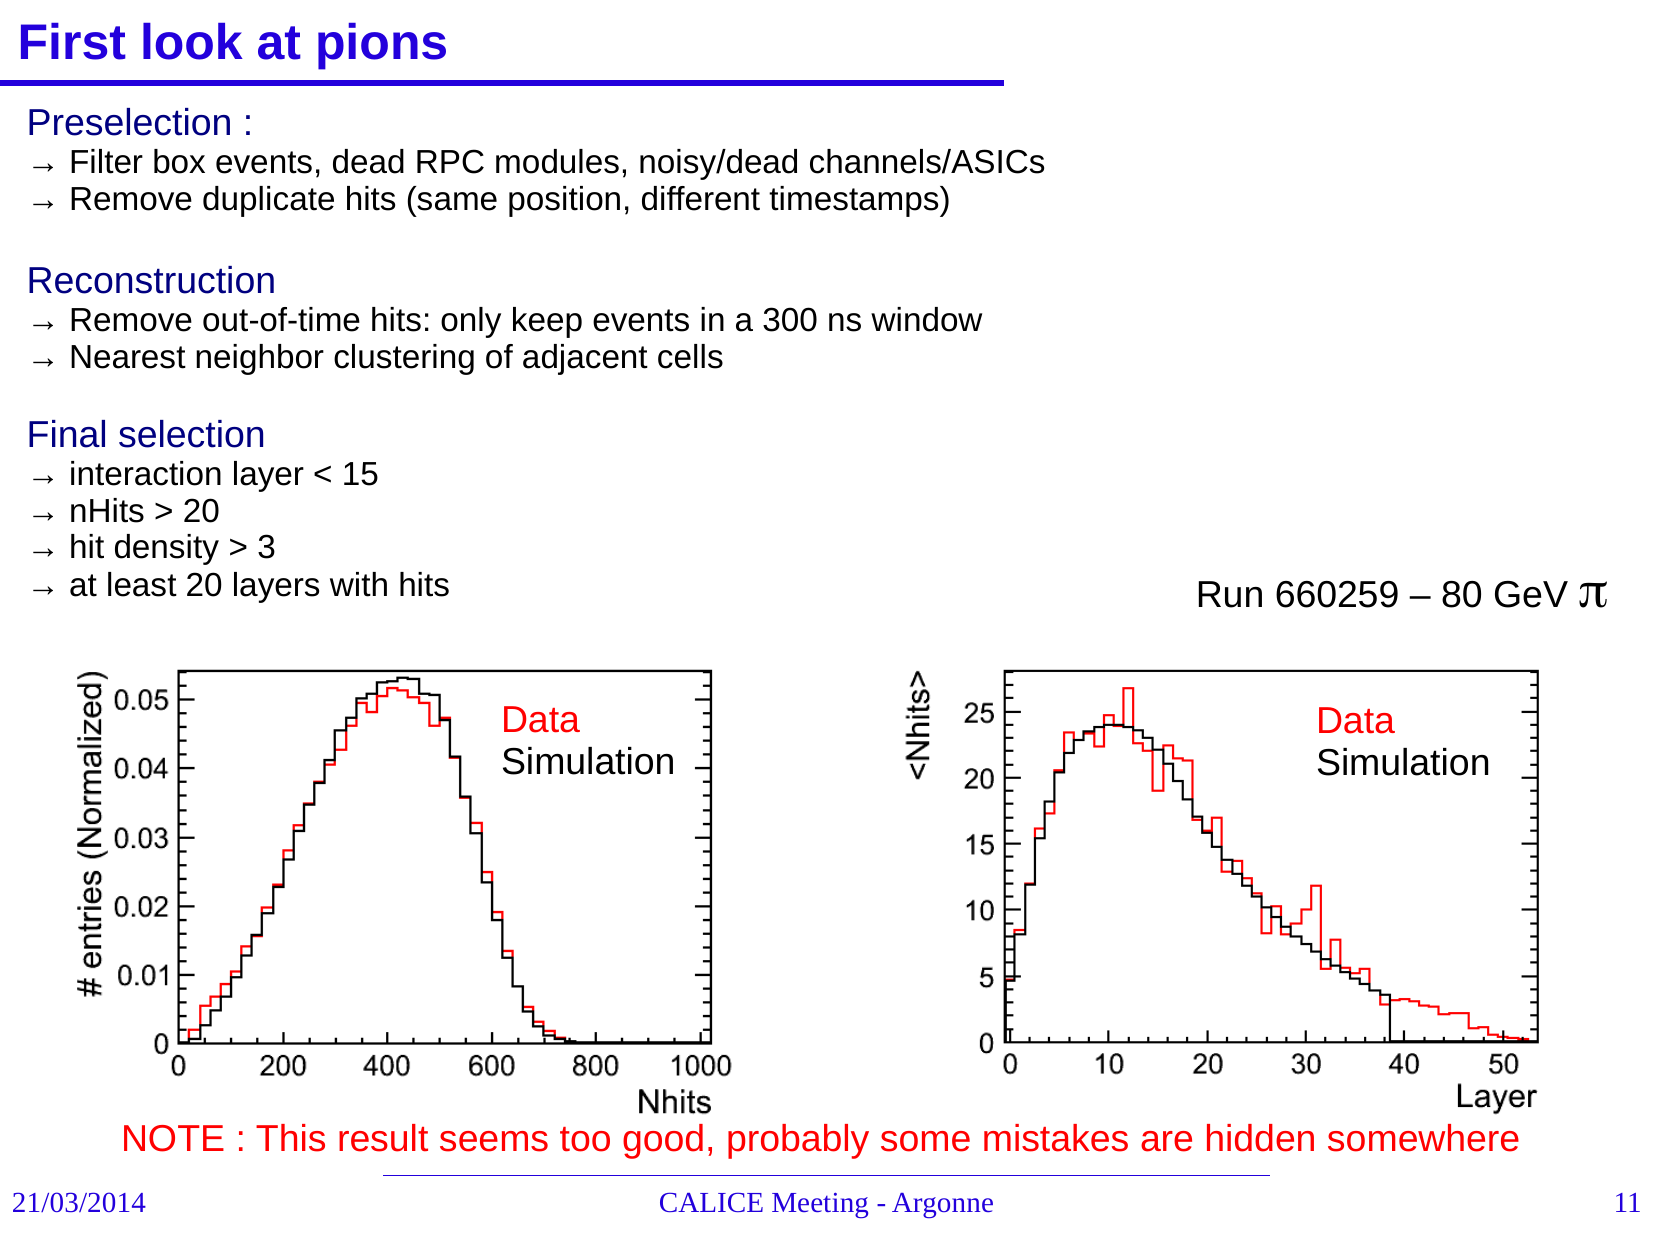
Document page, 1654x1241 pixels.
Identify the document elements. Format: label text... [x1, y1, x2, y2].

picture [885, 631, 1595, 1133]
text_box NOTE : This result seems too good, probably some mistakes are hidden somewhere [106, 1110, 1549, 1168]
text_box Data Simulation [486, 690, 691, 790]
text_box Preselection : → Filter box events, dead RPC modules, noisy/dead channels/ASICs → Remove duplicate hits (same position, different timestamps) Reconstruction → Remove out-of-time hits: only keep events in a 300 ns window → Nearest neighbor clustering of adjacent cells Final selection → interaction layer < 15 → nHits > 20 → hit density > 3 → at least 20 layers with hits [11, 94, 1164, 626]
text_box Run 660259 – 80 GeV π [1181, 562, 1625, 632]
picture [59, 631, 768, 1135]
title First look at pions [17, 8, 1625, 77]
text_box Data Simulation [1301, 692, 1506, 792]
